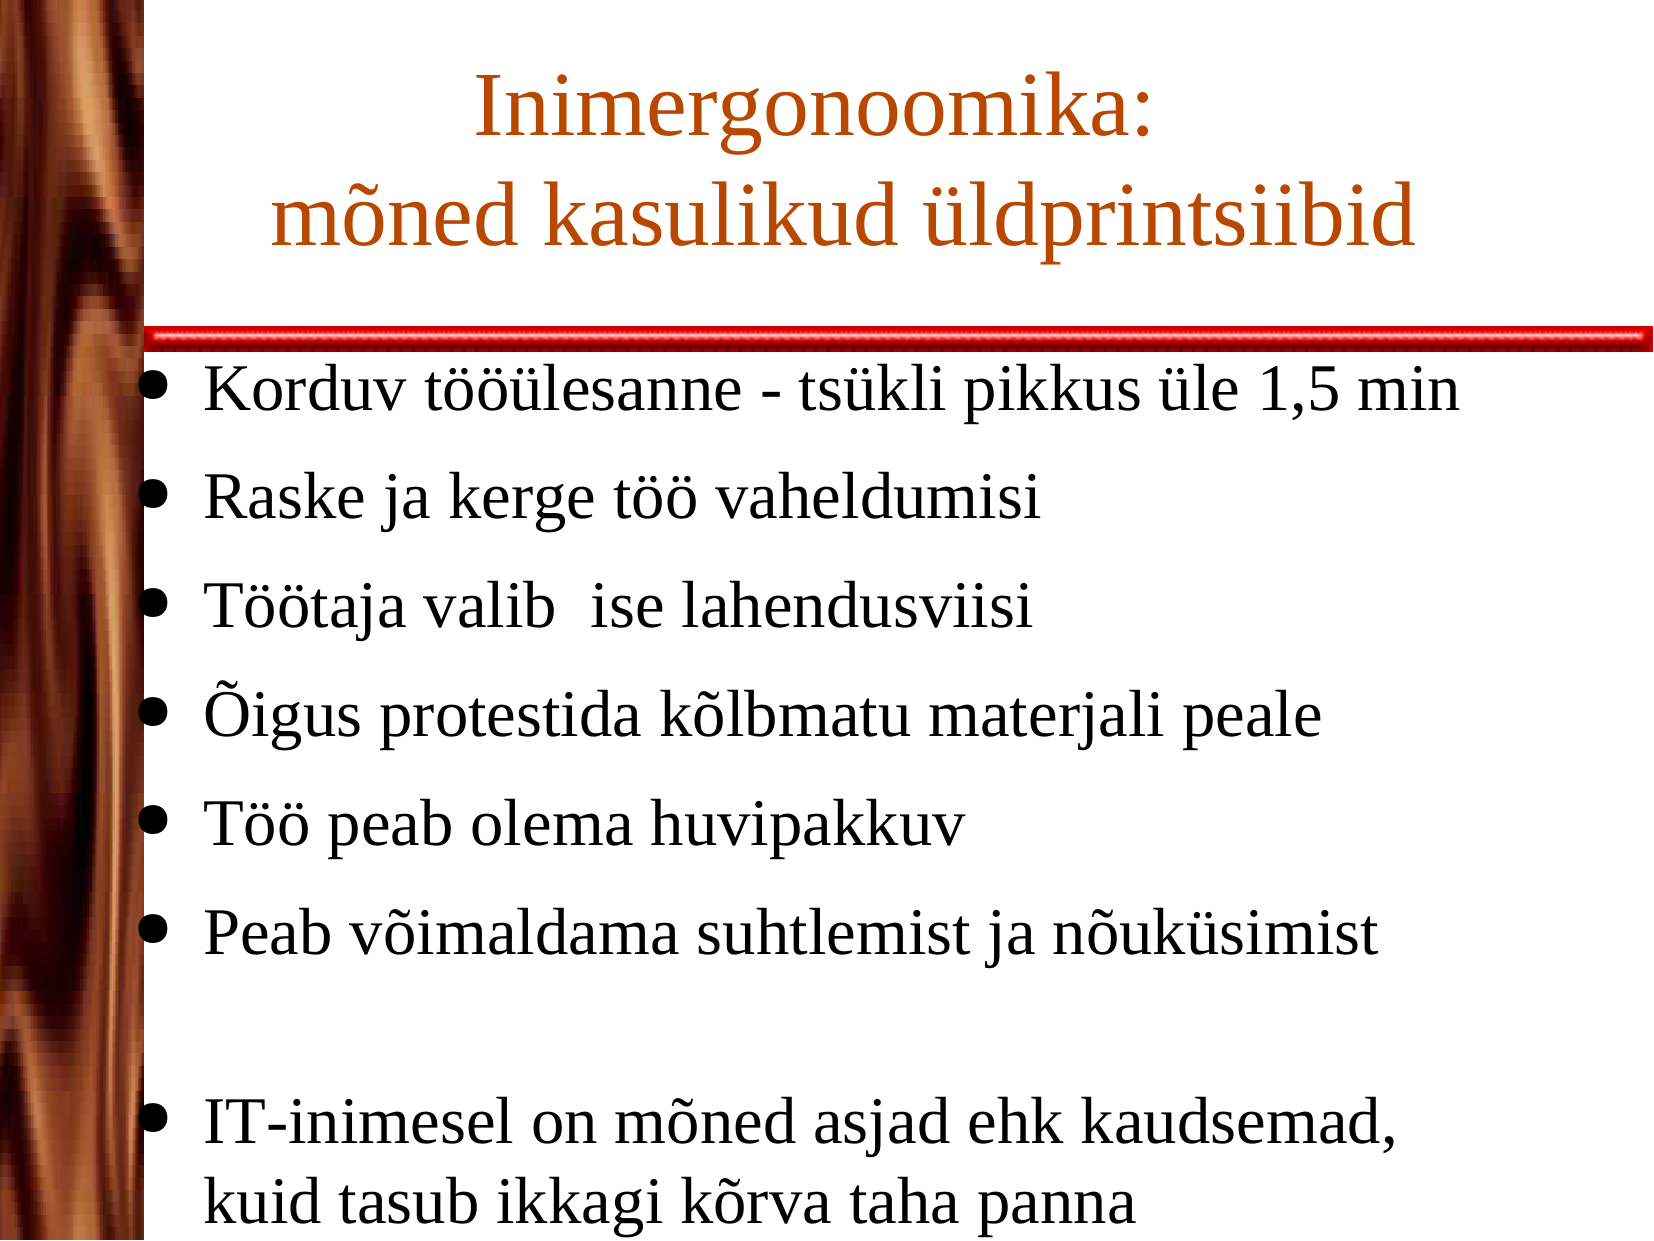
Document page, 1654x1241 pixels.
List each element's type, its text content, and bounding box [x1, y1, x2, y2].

title Inimergonoomika: mõned kasulikud üldprintsiibid [121, 48, 1533, 344]
list Korduv tööülesanne - tsükli pikkus üle 1,5 min Raske ja kerge töö vaheldumisi Töötaja valib ise lahendusviisi Õigus protestida kõlbmatu materjali peale Töö peab olema huvipakkuv Peab võimaldama suhtlemist ja nõuküsimist IT-inimesel on mõned asjad ehk kaudsemad, kuid tasub ikkagi kõrva taha panna [121, 344, 1533, 1232]
picture [1533, 326, 1653, 352]
picture [0, 0, 144, 1240]
